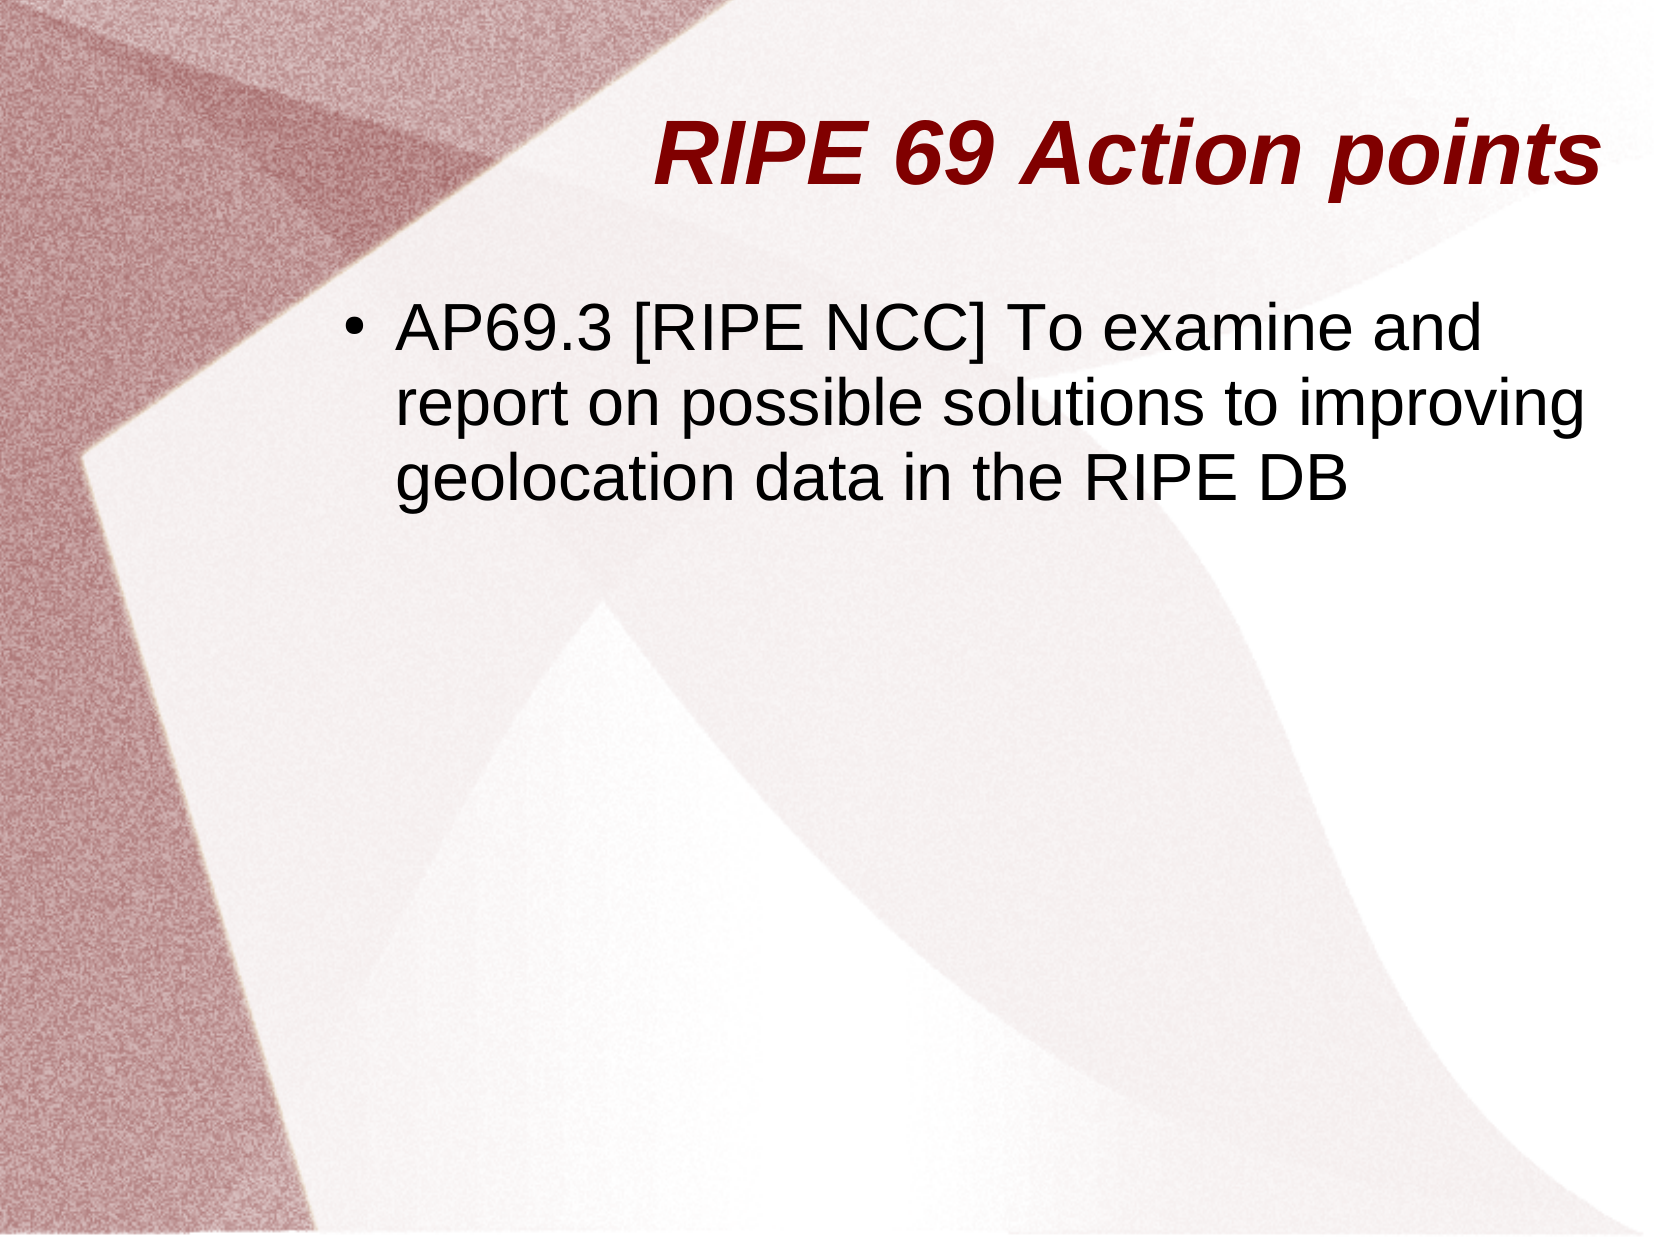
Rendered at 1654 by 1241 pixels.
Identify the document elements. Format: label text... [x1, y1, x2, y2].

list AP69.3 [RIPE NCC] To examine and report on possible solutions to improving geolocation data in the RIPE DB [324, 290, 1601, 1010]
title RIPE 69 Action points [596, 49, 1607, 257]
picture [0, 0, 1654, 1241]
